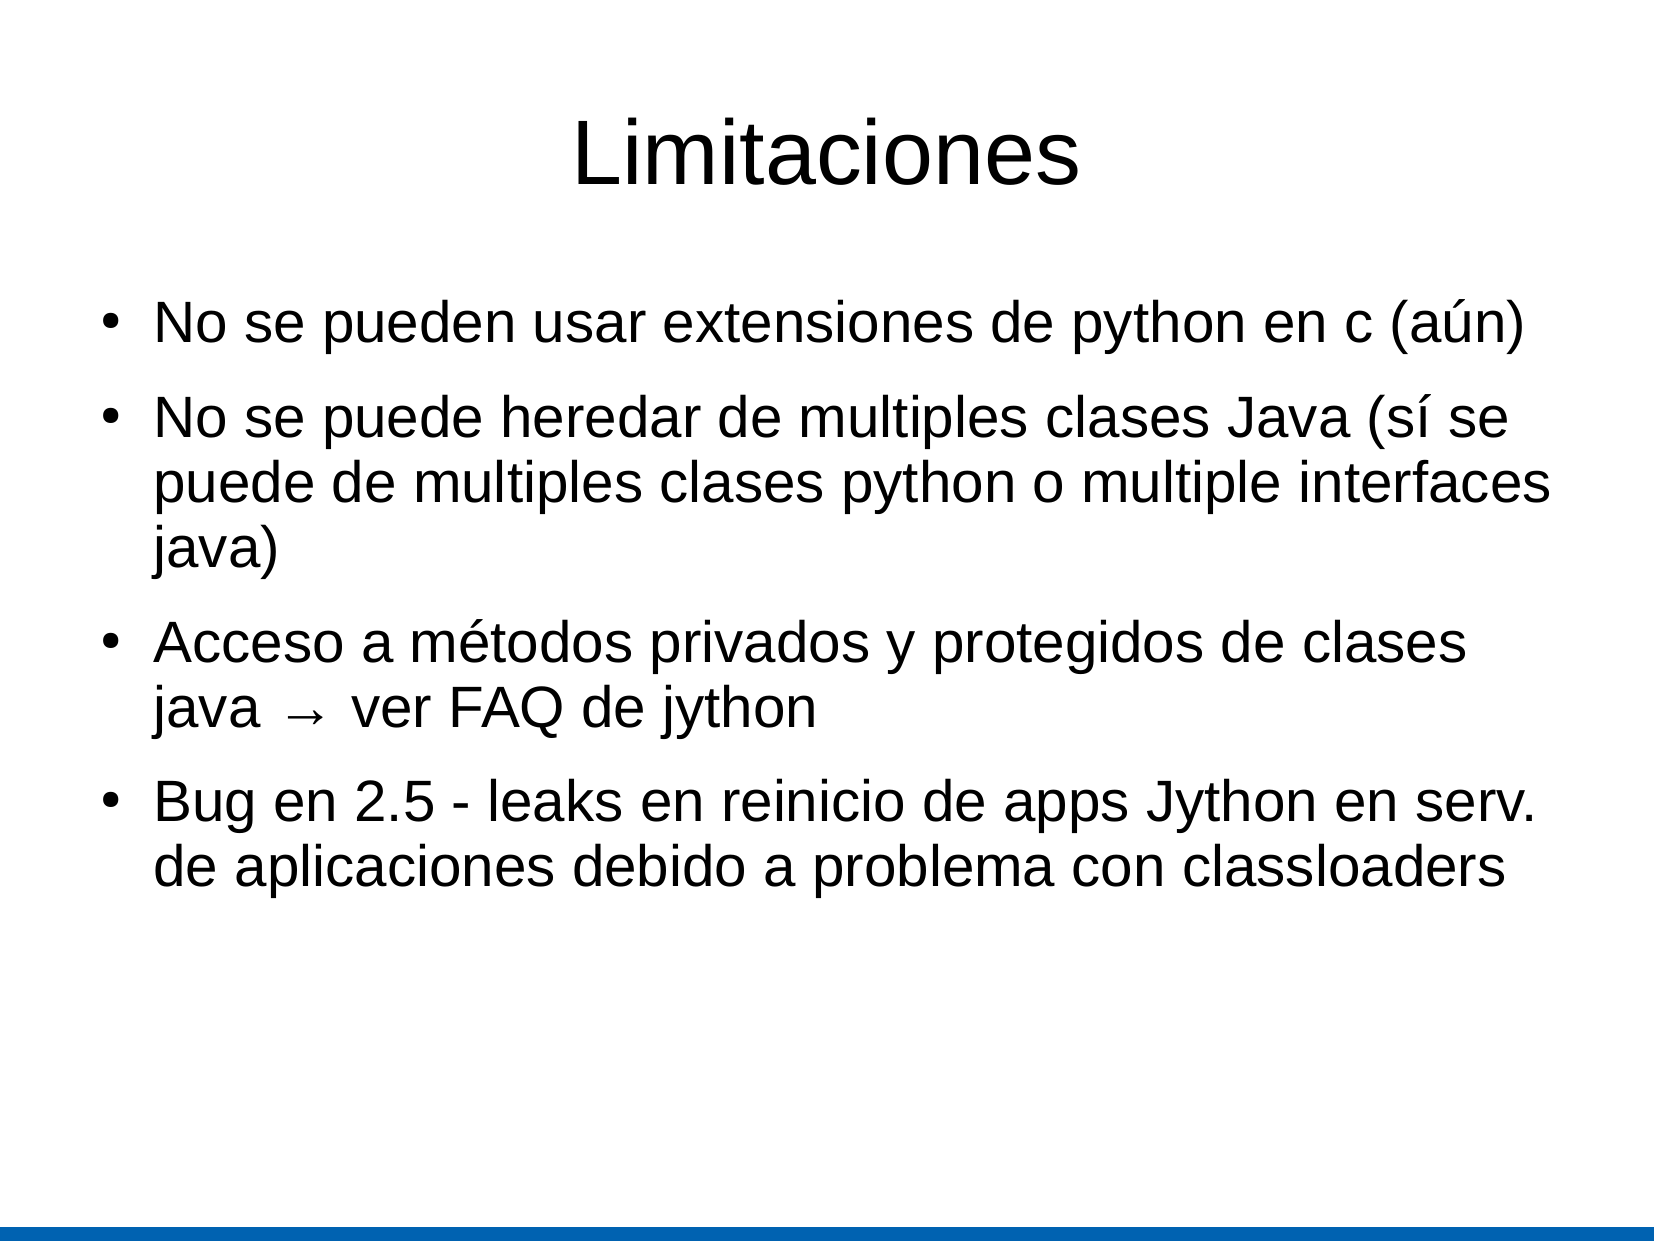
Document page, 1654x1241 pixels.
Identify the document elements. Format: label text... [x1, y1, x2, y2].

title Limitaciones [82, 49, 1571, 257]
list No se pueden usar extensiones de python en c (aún) No se puede heredar de multiples clases Java (sí se puede de multiples clases python o multiple interfaces java) Acceso a métodos privados y protegidos de clases java → ver FAQ de jython Bug en 2.5 - leaks en reinicio de apps Jython en serv. de aplicaciones debido a problema con classloaders [82, 290, 1571, 1094]
